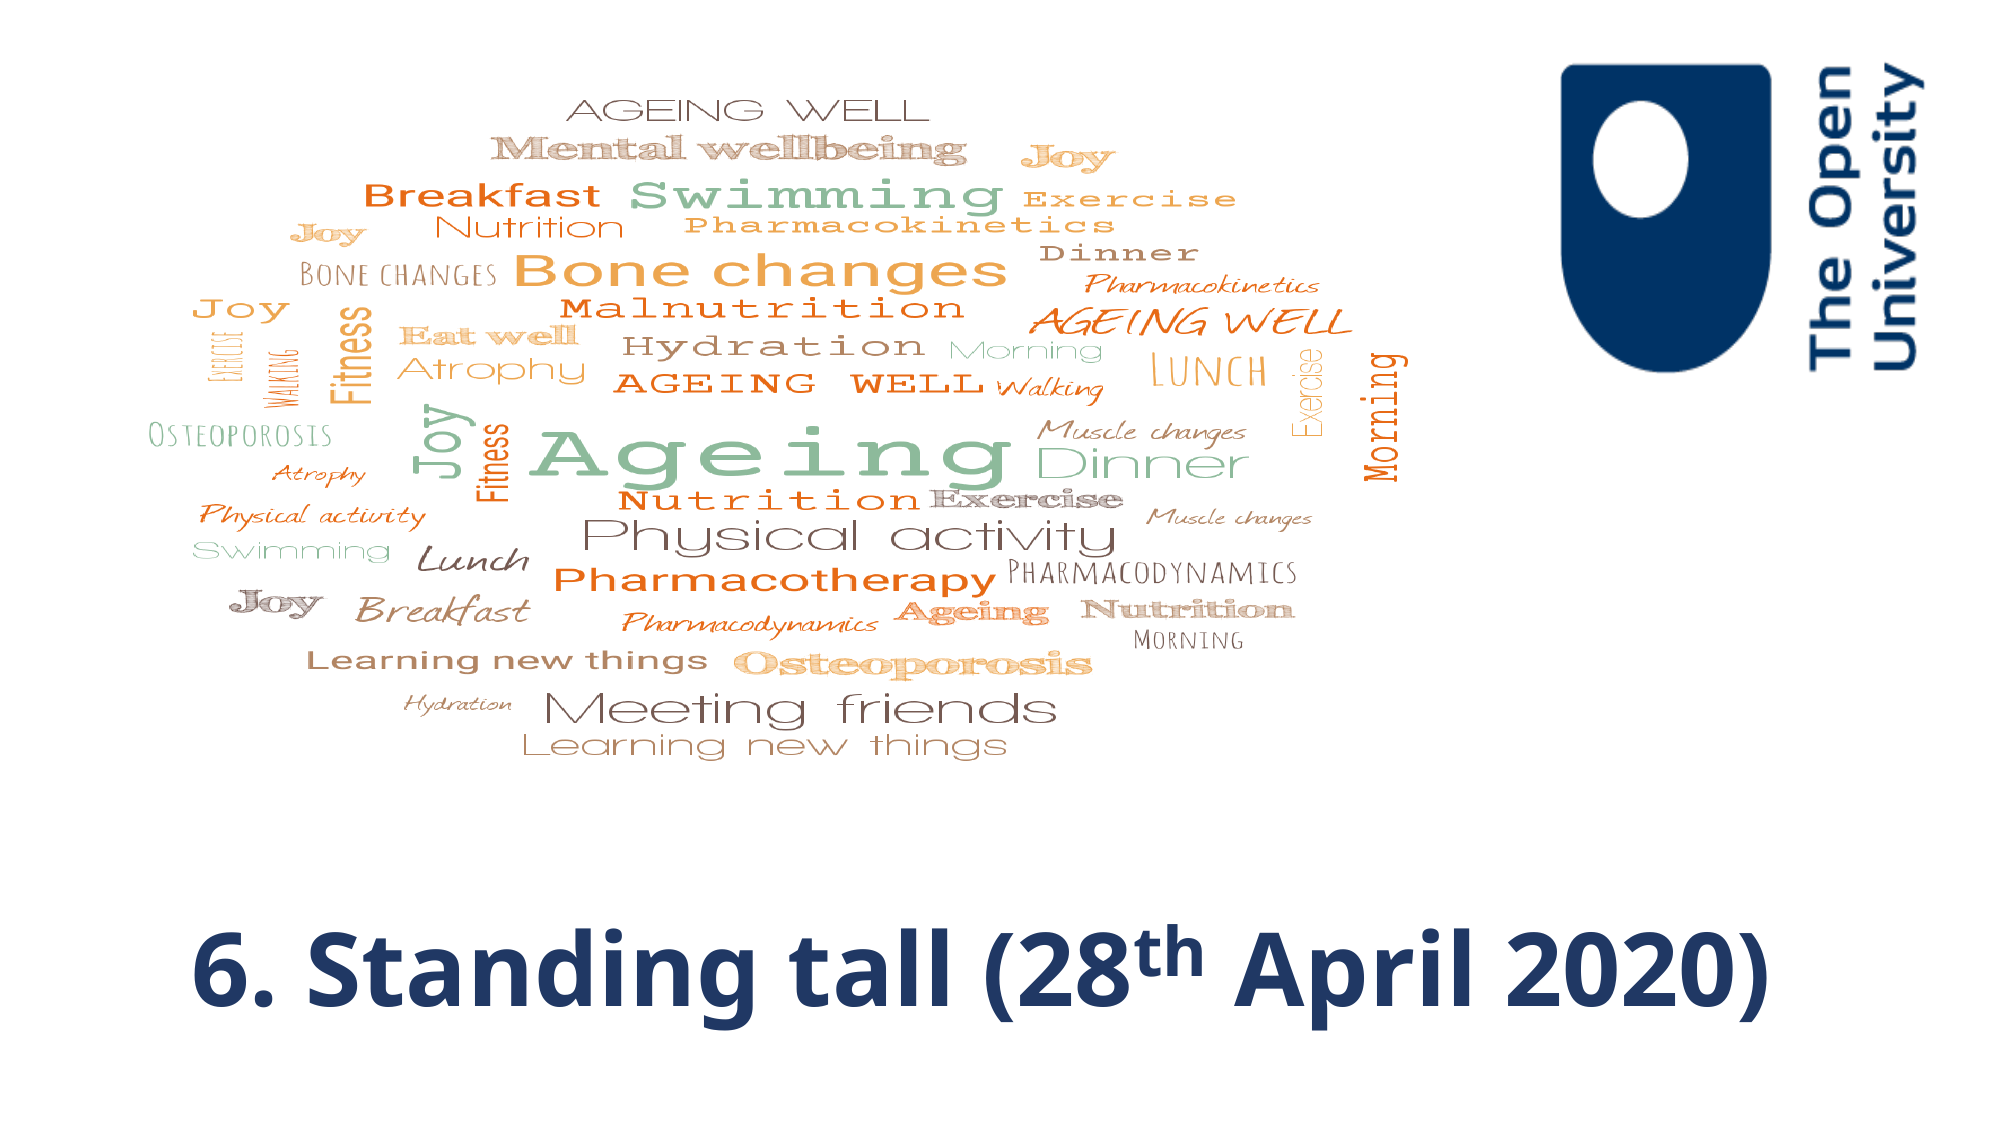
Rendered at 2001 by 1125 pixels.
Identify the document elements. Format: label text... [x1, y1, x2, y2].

picture [91, 58, 1446, 802]
picture [1559, 58, 1927, 378]
title 6. Standing tall (28th April 2020) [91, 855, 1872, 1036]
